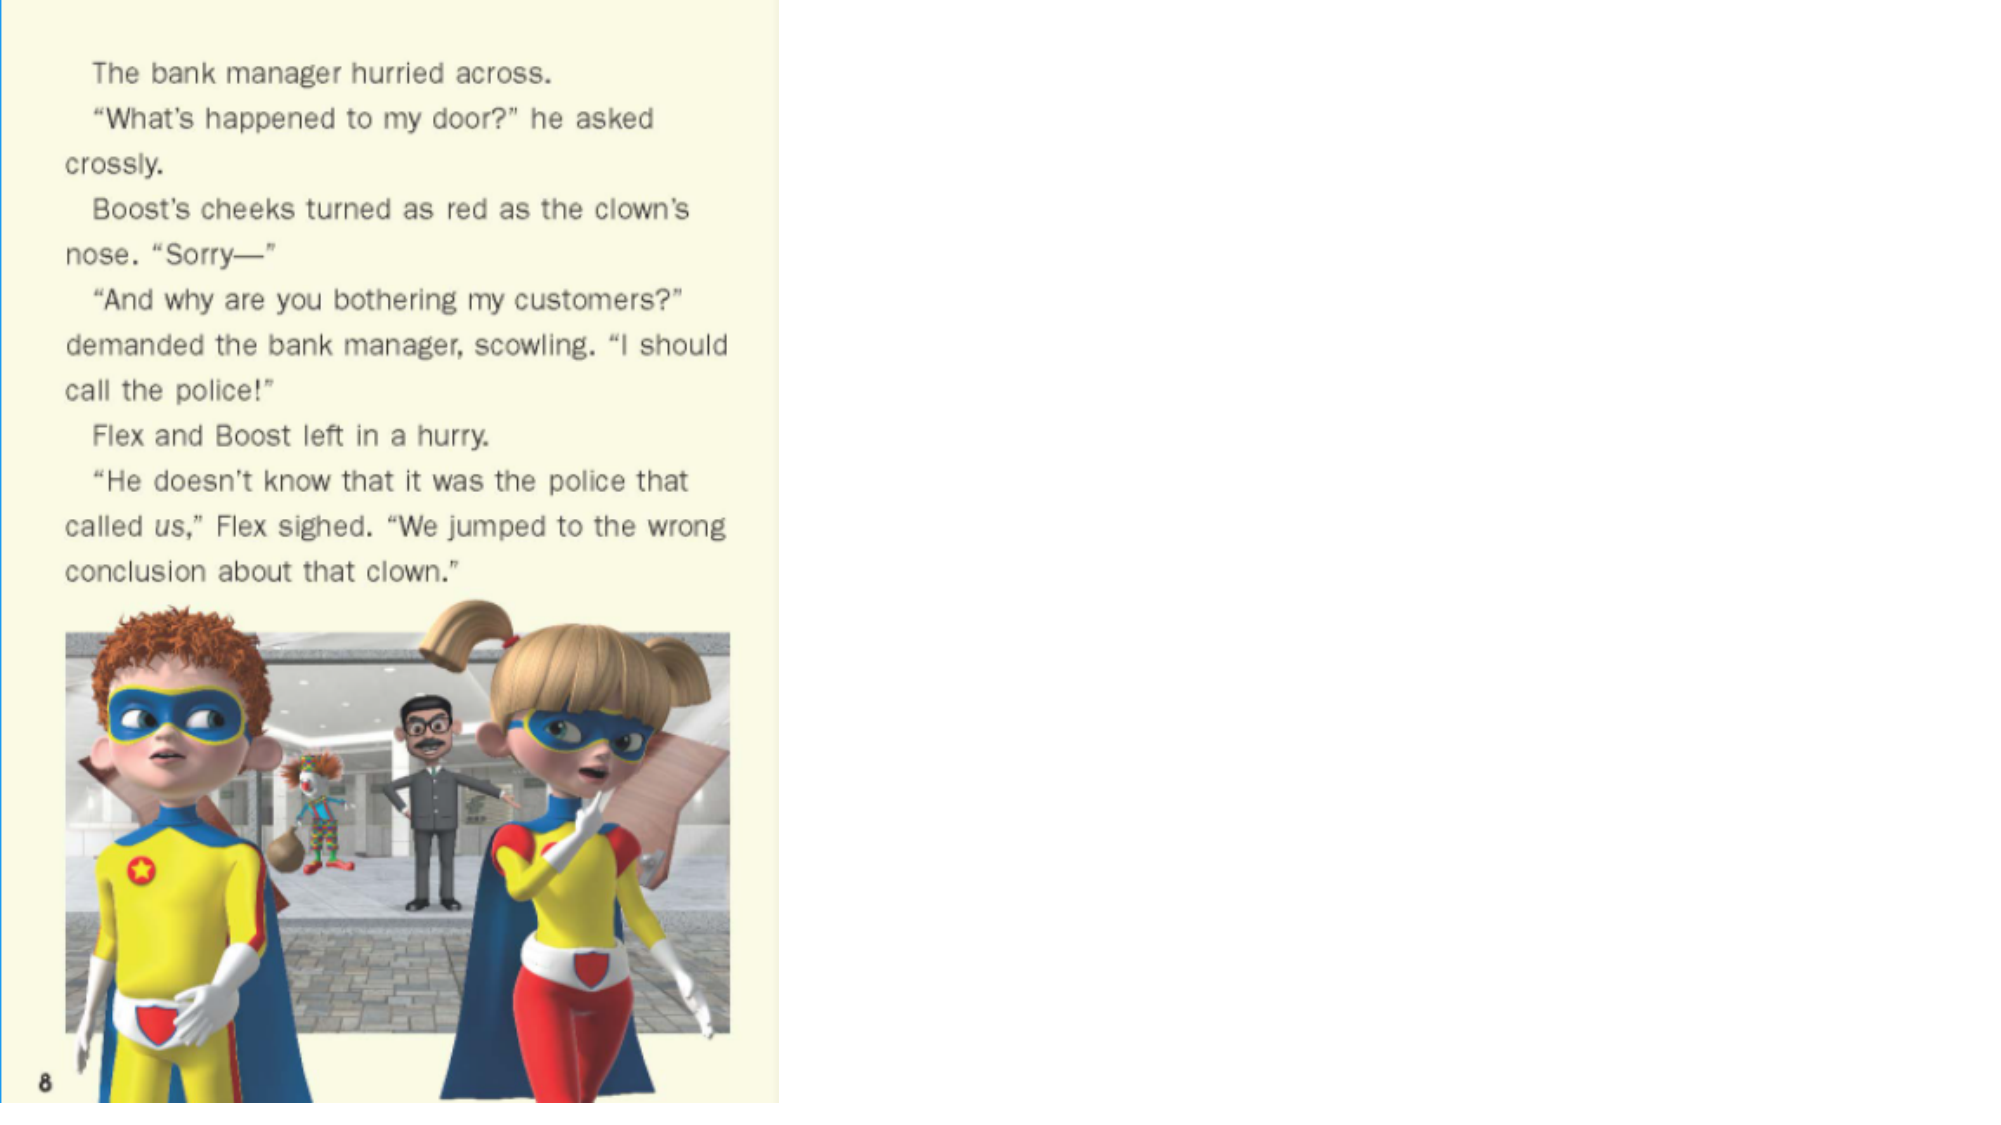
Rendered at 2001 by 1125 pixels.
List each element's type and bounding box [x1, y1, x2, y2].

picture [0, 0, 779, 1103]
